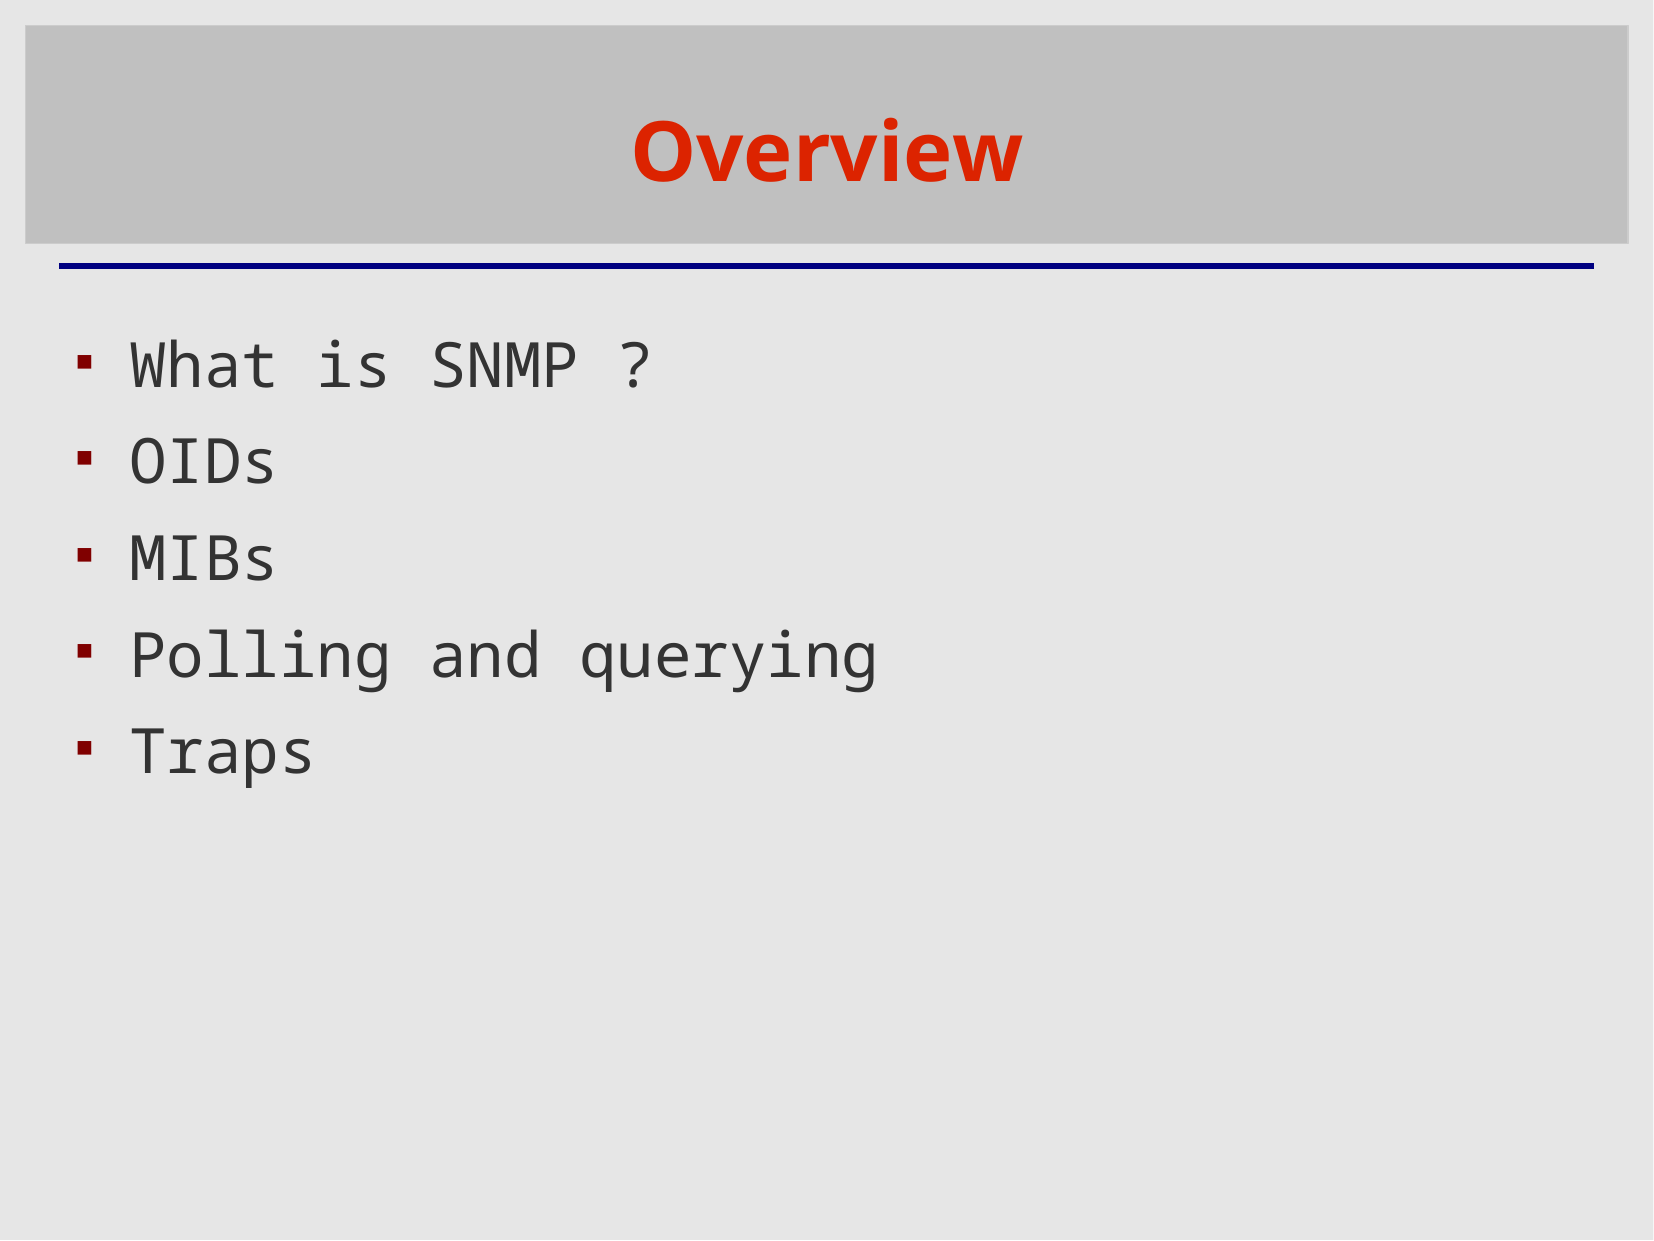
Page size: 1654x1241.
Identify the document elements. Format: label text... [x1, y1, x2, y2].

title Overview [121, 46, 1534, 254]
list What is SNMP ? OIDs MIBs Polling and querying Traps [59, 322, 1595, 1132]
